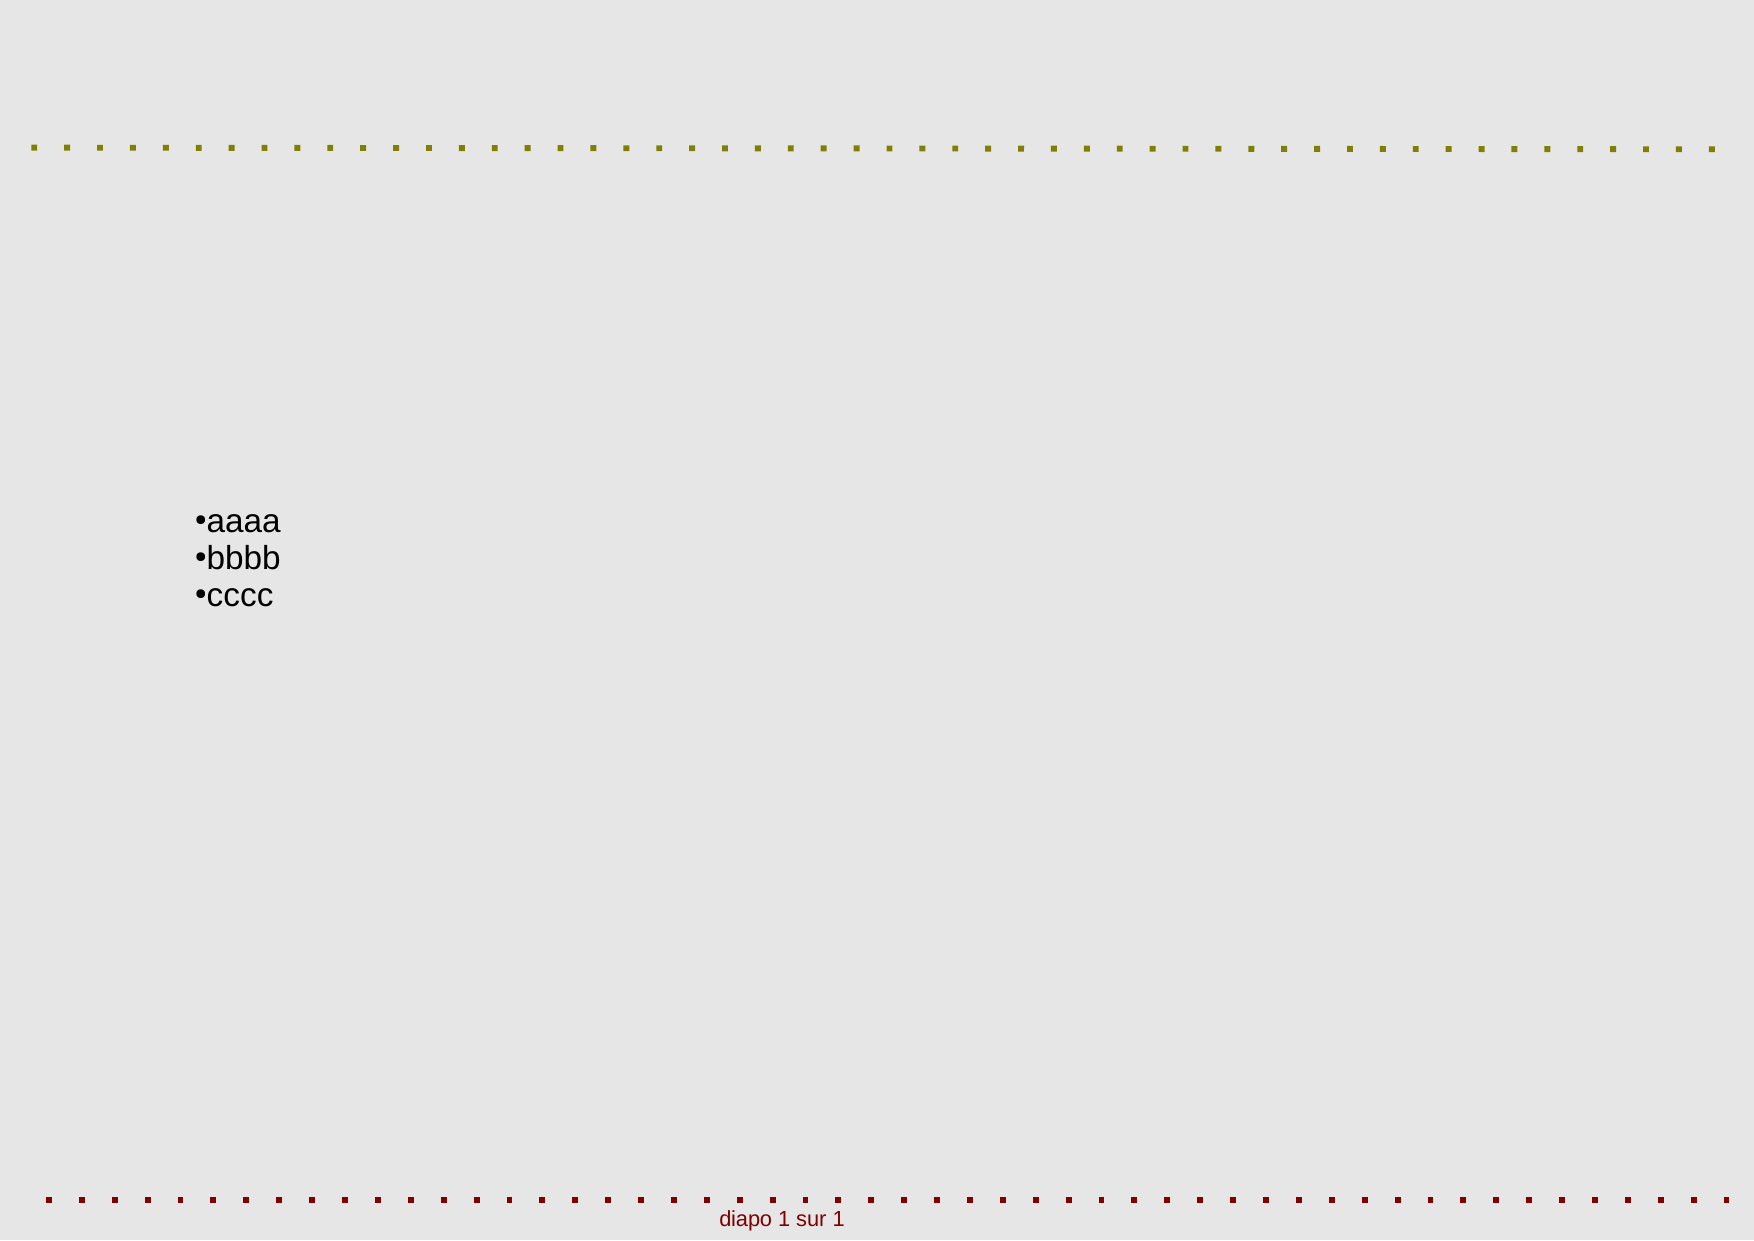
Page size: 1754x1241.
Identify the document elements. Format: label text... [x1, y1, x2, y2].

text_box aaaa bbbb cccc [180, 495, 676, 621]
